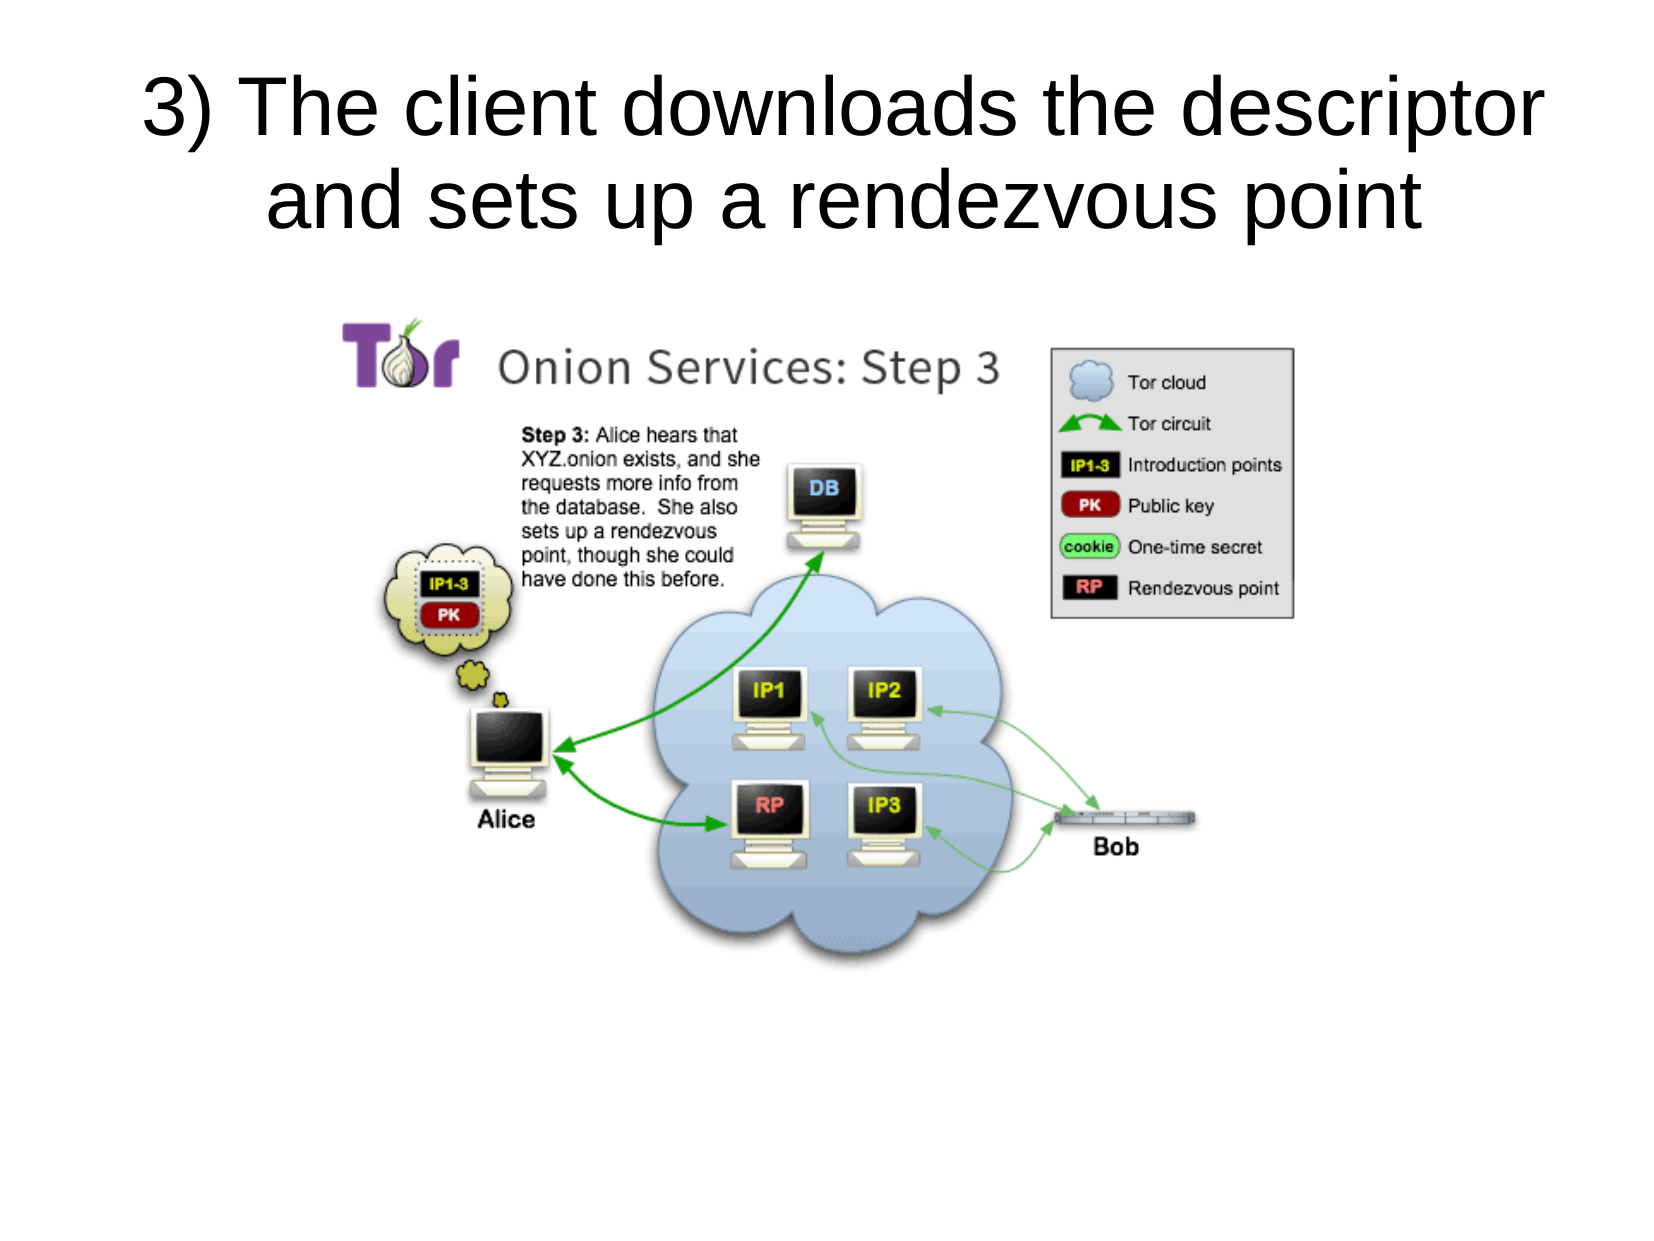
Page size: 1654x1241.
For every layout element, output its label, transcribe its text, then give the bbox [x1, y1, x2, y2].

title 3) The client downloads the descriptor and sets up a rendezvous point [82, 49, 1571, 257]
picture [312, 290, 1341, 1010]
